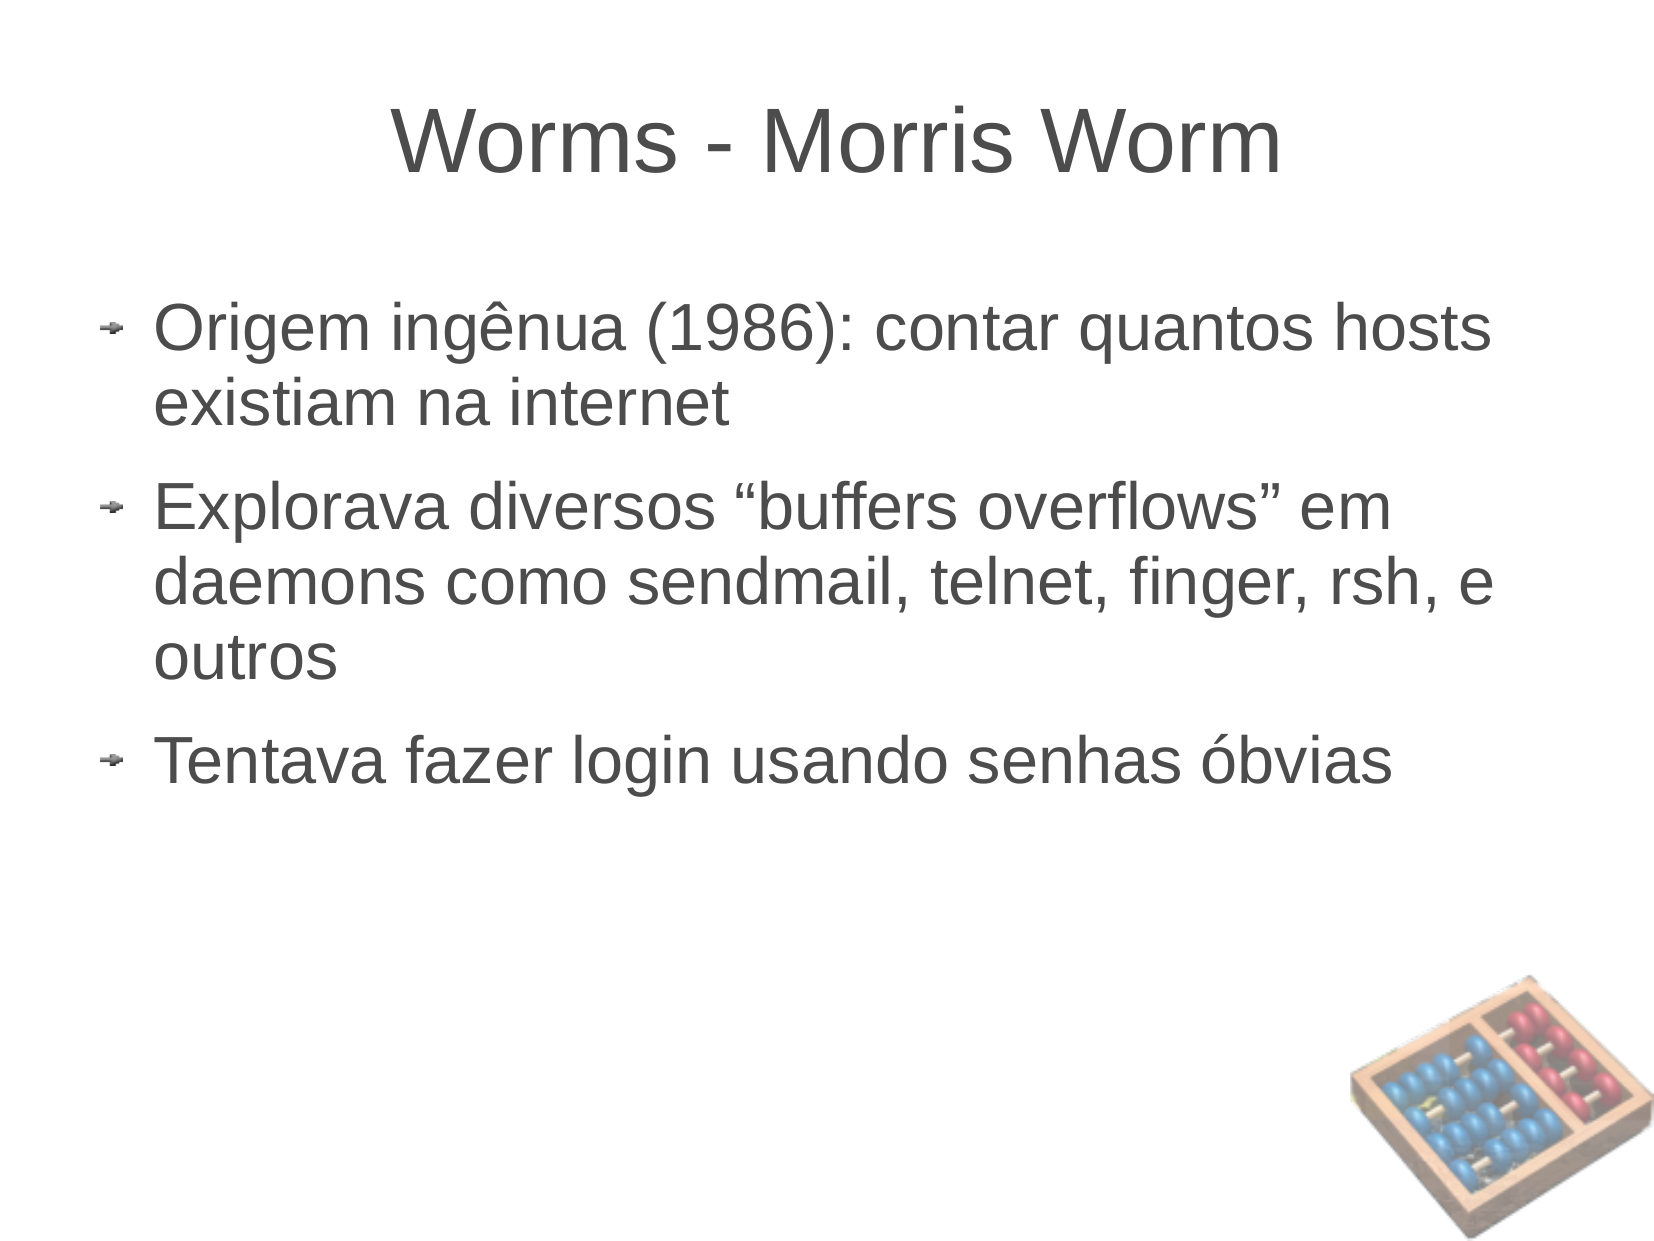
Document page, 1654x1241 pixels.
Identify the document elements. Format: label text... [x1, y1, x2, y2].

list Origem ingênua (1986): contar quantos hosts existiam na internet Explorava diversos “buffers overflows” em daemons como sendmail, telnet, finger, rsh, e outros Tentava fazer login usando senhas óbvias [82, 290, 1571, 1109]
title Worms - Morris Worm [75, 44, 1601, 238]
